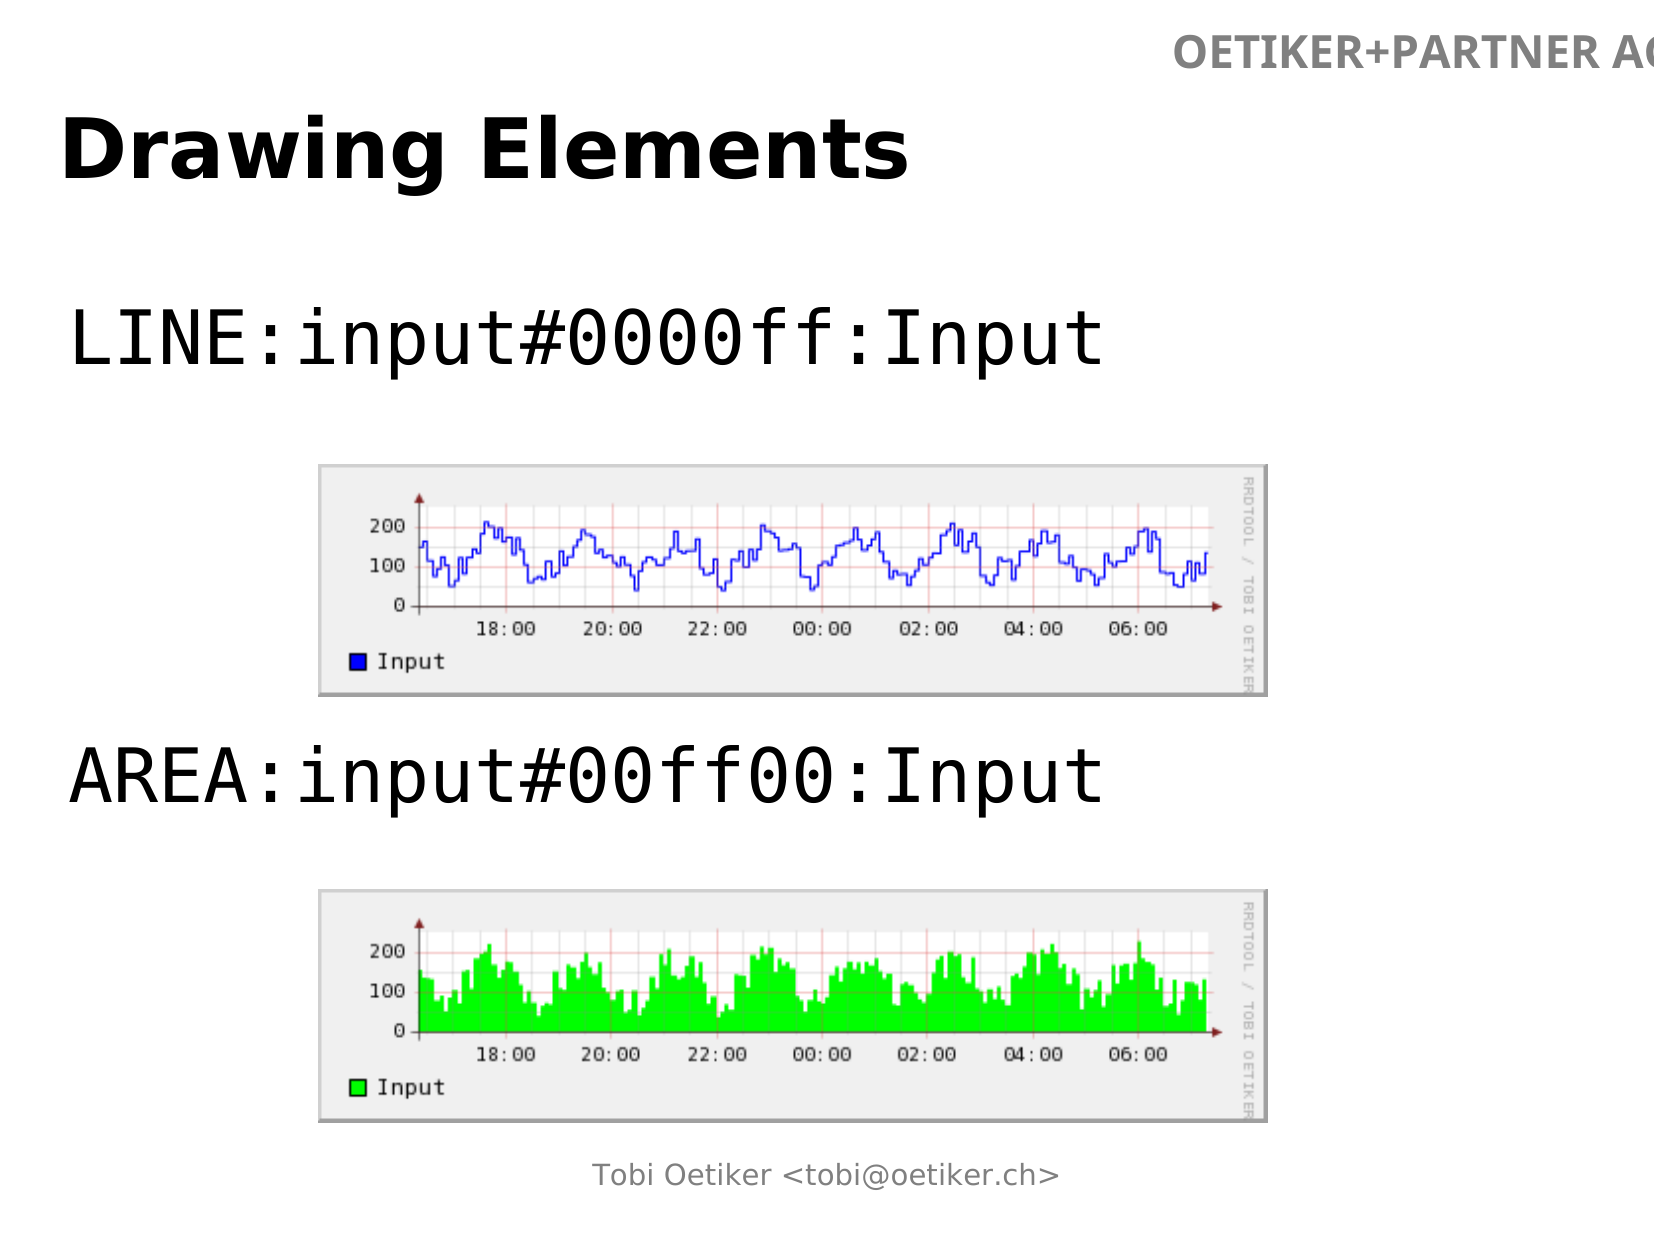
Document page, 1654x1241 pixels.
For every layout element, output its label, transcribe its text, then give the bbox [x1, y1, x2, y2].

picture [318, 464, 1268, 698]
list LINE:input#0000ff:Input AREA:input#00ff00:Input [50, 295, 1571, 1099]
title Drawing Elements [59, 75, 1607, 225]
picture [318, 889, 1268, 1123]
